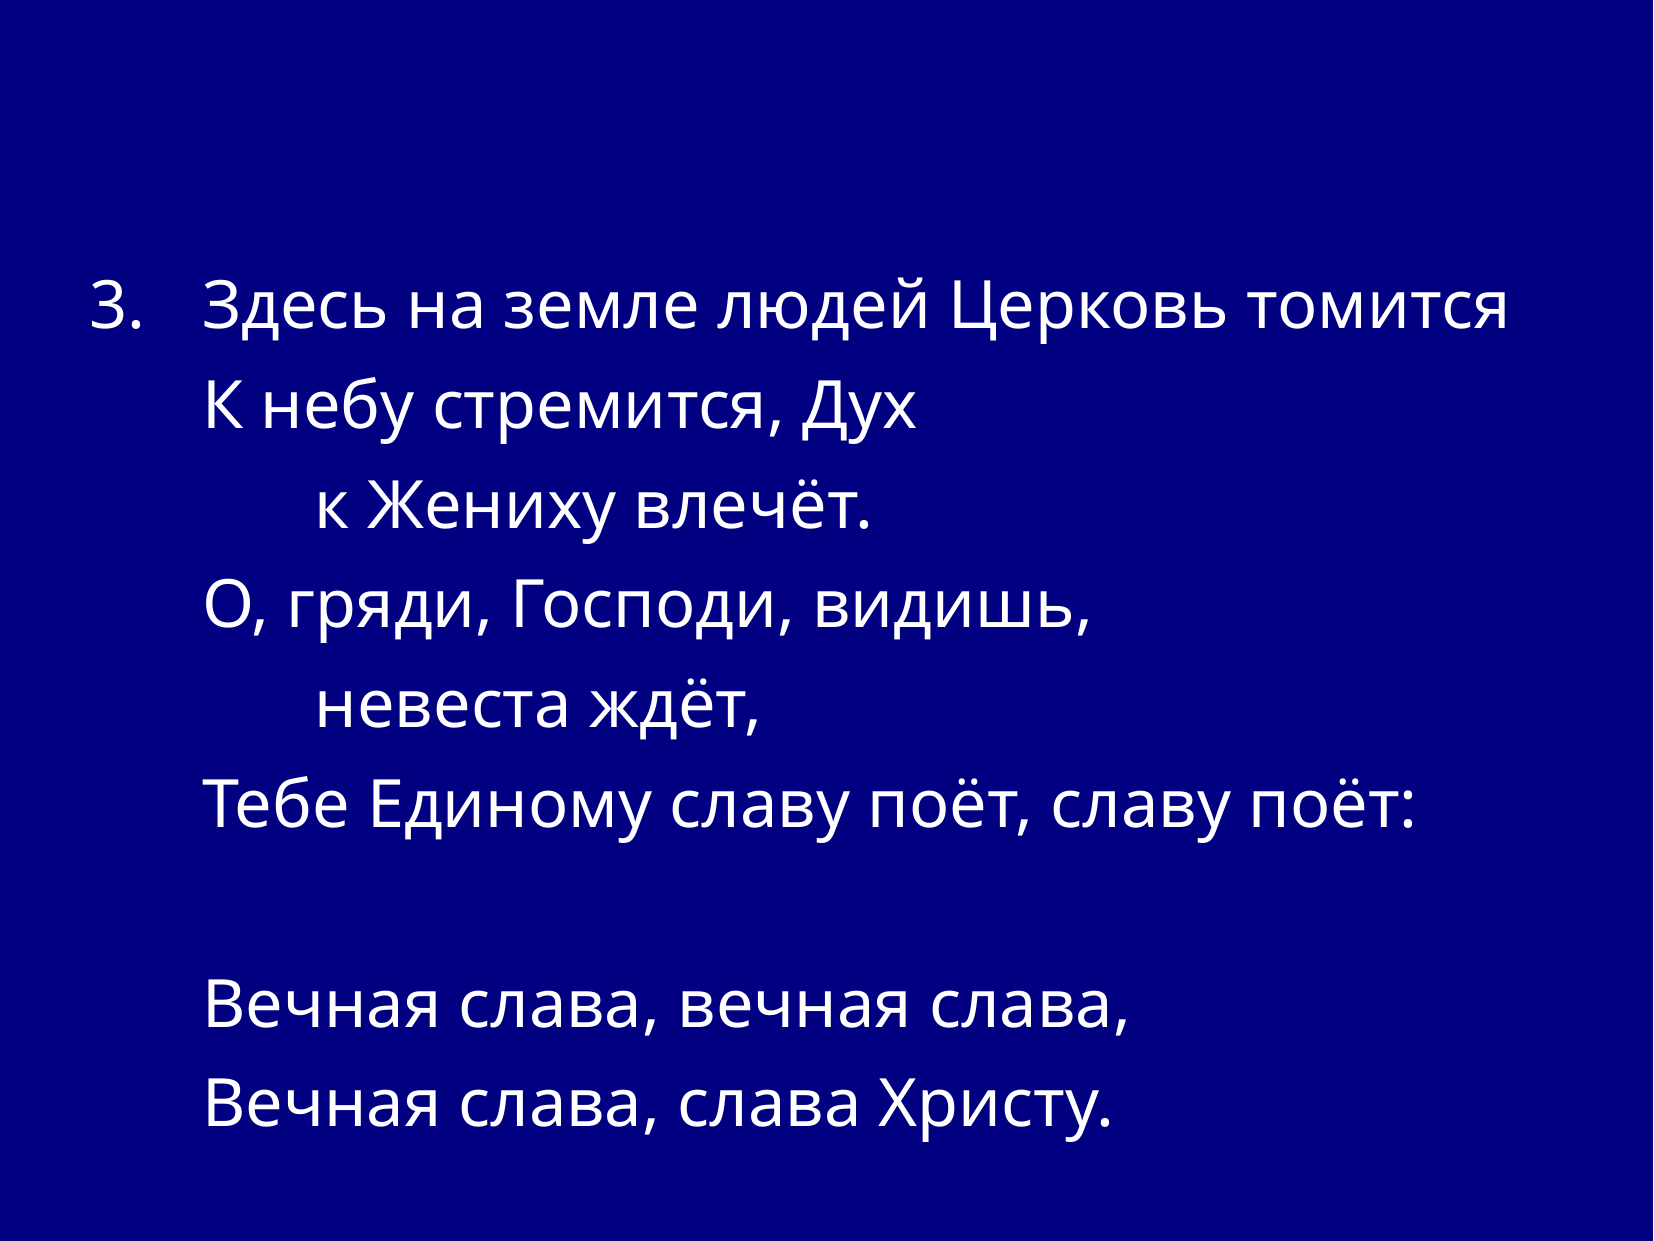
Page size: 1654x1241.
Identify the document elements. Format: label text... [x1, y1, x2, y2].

text_box 3. Здесь на земле людей Церковь томится К небу стремится, Дух к Жениху влечёт. О, гряди, Господи, видишь, невеста ждёт, Тебе Единому славу поёт, славу поёт: Вечная слава, вечная слава, Вечная слава, слава Христу. [75, 150, 1653, 1163]
